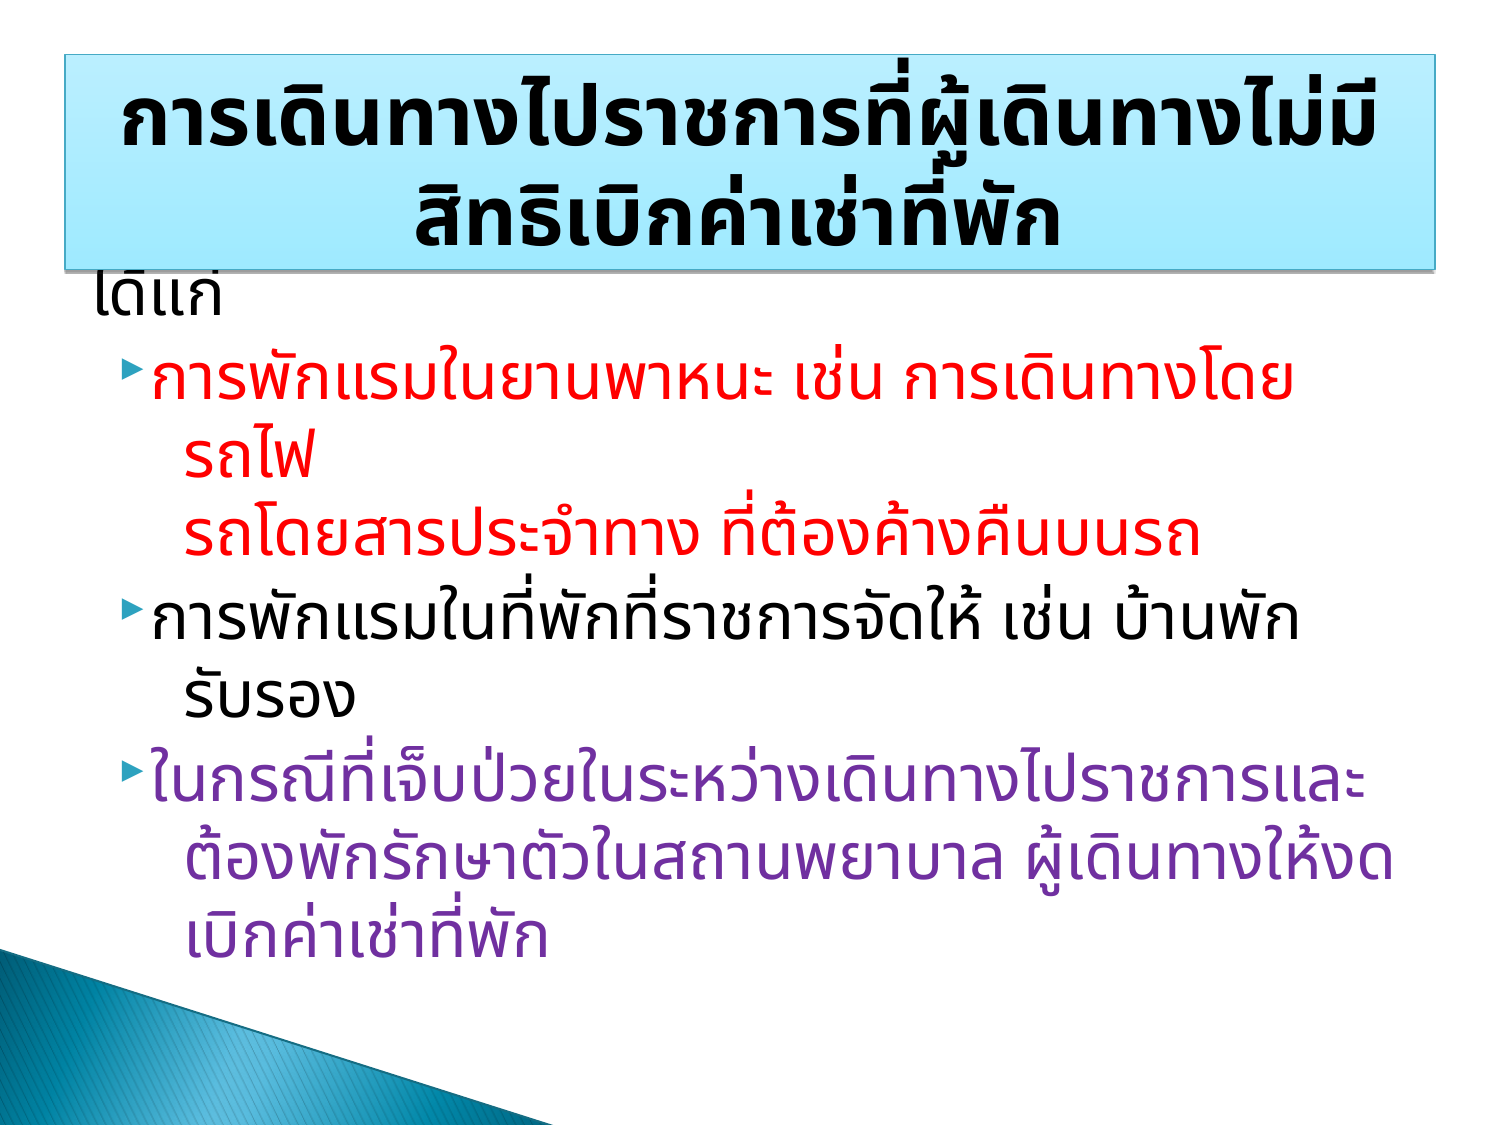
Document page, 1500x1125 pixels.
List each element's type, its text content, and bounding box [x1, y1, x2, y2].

text_box การเดินทางไปราชการที่ผู้เดินทางไม่มีสิทธิเบิกค่าเช่าที่พัก [64, 54, 1436, 171]
list ได้แก่ การพักแรมในยานพาหนะ เช่น การเดินทางโดยรถไฟ รถโดยสารประจำทาง ที่ต้องค้างคืนบนรถ การพักแรมในที่พักที่ราชการจัดให้ เช่น บ้านพักรับรอง ในกรณีที่เจ็บป่วยในระหว่างเดินทางไปราชการและต้องพักรักษาตัวในสถานพยาบาล ผู้เดินทางให้งดเบิกค่าเช่าที่พัก [75, 274, 1426, 986]
